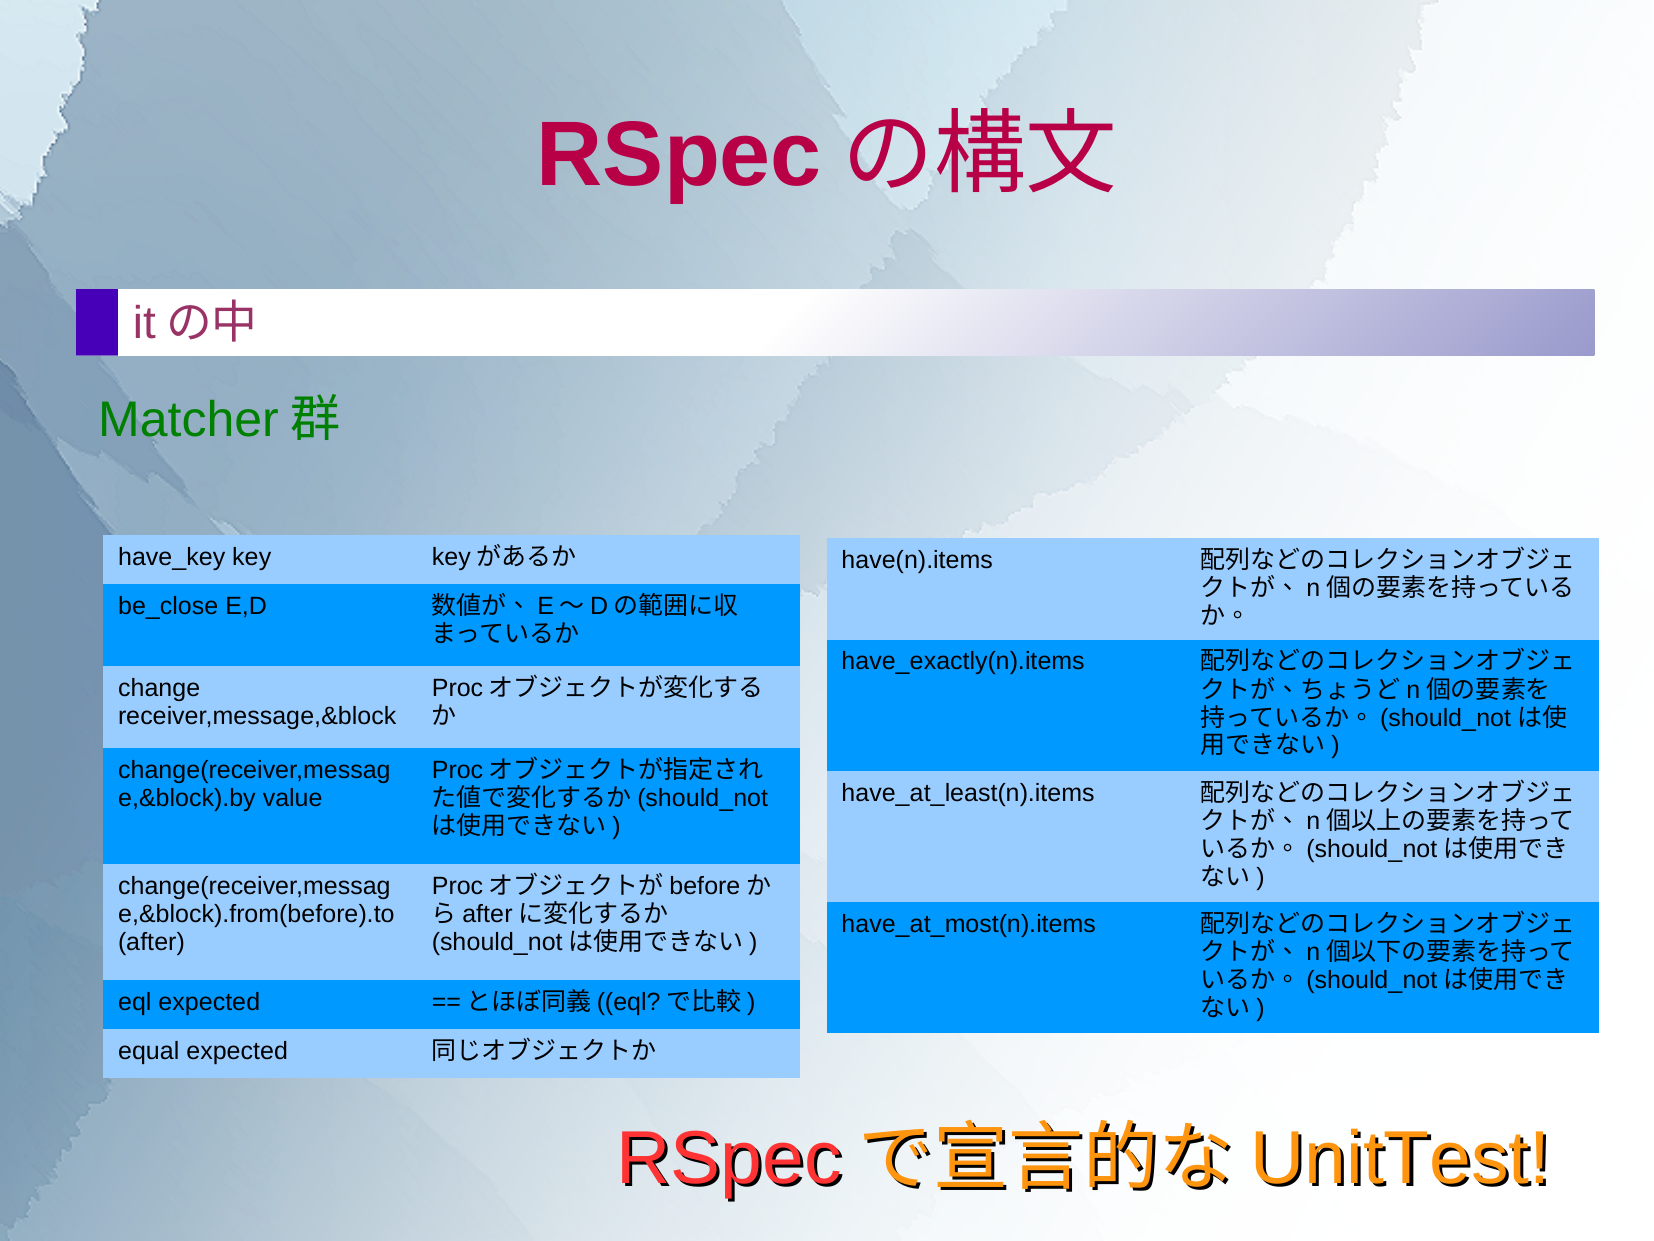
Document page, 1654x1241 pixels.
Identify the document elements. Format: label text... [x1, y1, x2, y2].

text_box RSpecで宣言的なUnitTest! [561, 1107, 1566, 1207]
table_cell change(receiver,message,&block).by value [103, 748, 417, 864]
table_cell have_at_least(n).items [827, 771, 1186, 902]
table_header keyがあるか [417, 535, 800, 584]
table_cell change(receiver,message,&block).from(before).to(after) [103, 864, 417, 980]
table_header 配列などのコレクションオブジェクトが、n個の要素を持っているか。 [1186, 538, 1599, 640]
table_cell 同じオブジェクトか [417, 1029, 800, 1078]
table_cell eql expected [103, 980, 417, 1029]
table_header have_key key [103, 535, 417, 584]
table_cell be_close E,D [103, 584, 417, 666]
table_cell 配列などのコレクションオブジェクトが、n個以下の要素を持っているか。(should_notは使用できない) [1186, 902, 1599, 1033]
table_cell change receiver,message,&block [103, 666, 417, 748]
picture [0, 0, 1654, 1241]
table_cell ==とほぼ同義((eql?で比較) [417, 980, 800, 1029]
text_box itの中 [118, 289, 1595, 356]
title RSpecの構文 [83, 57, 1572, 250]
table_cell have_at_most(n).items [827, 902, 1186, 1033]
table_cell Procオブジェクトがbeforeからafterに変化するか(should_notは使用できない) [417, 864, 800, 980]
table_cell 配列などのコレクションオブジェクトが、ちょうどn個の要素を持っているか。(should_notは使用できない) [1186, 640, 1599, 771]
table_cell equal expected [103, 1029, 417, 1078]
text_box Matcher群 [83, 383, 1093, 455]
table_cell Procオブジェクトが指定された値で変化するか(should_notは使用できない) [417, 748, 800, 864]
table_cell Procオブジェクトが変化するか [417, 666, 800, 748]
table_cell 数値が、E～Dの範囲に収まっているか [417, 584, 800, 666]
table_cell have_exactly(n).items [827, 640, 1186, 771]
table_cell 配列などのコレクションオブジェクトが、n個以上の要素を持っているか。(should_notは使用できない) [1186, 771, 1599, 902]
table_header have(n).items [827, 538, 1186, 640]
